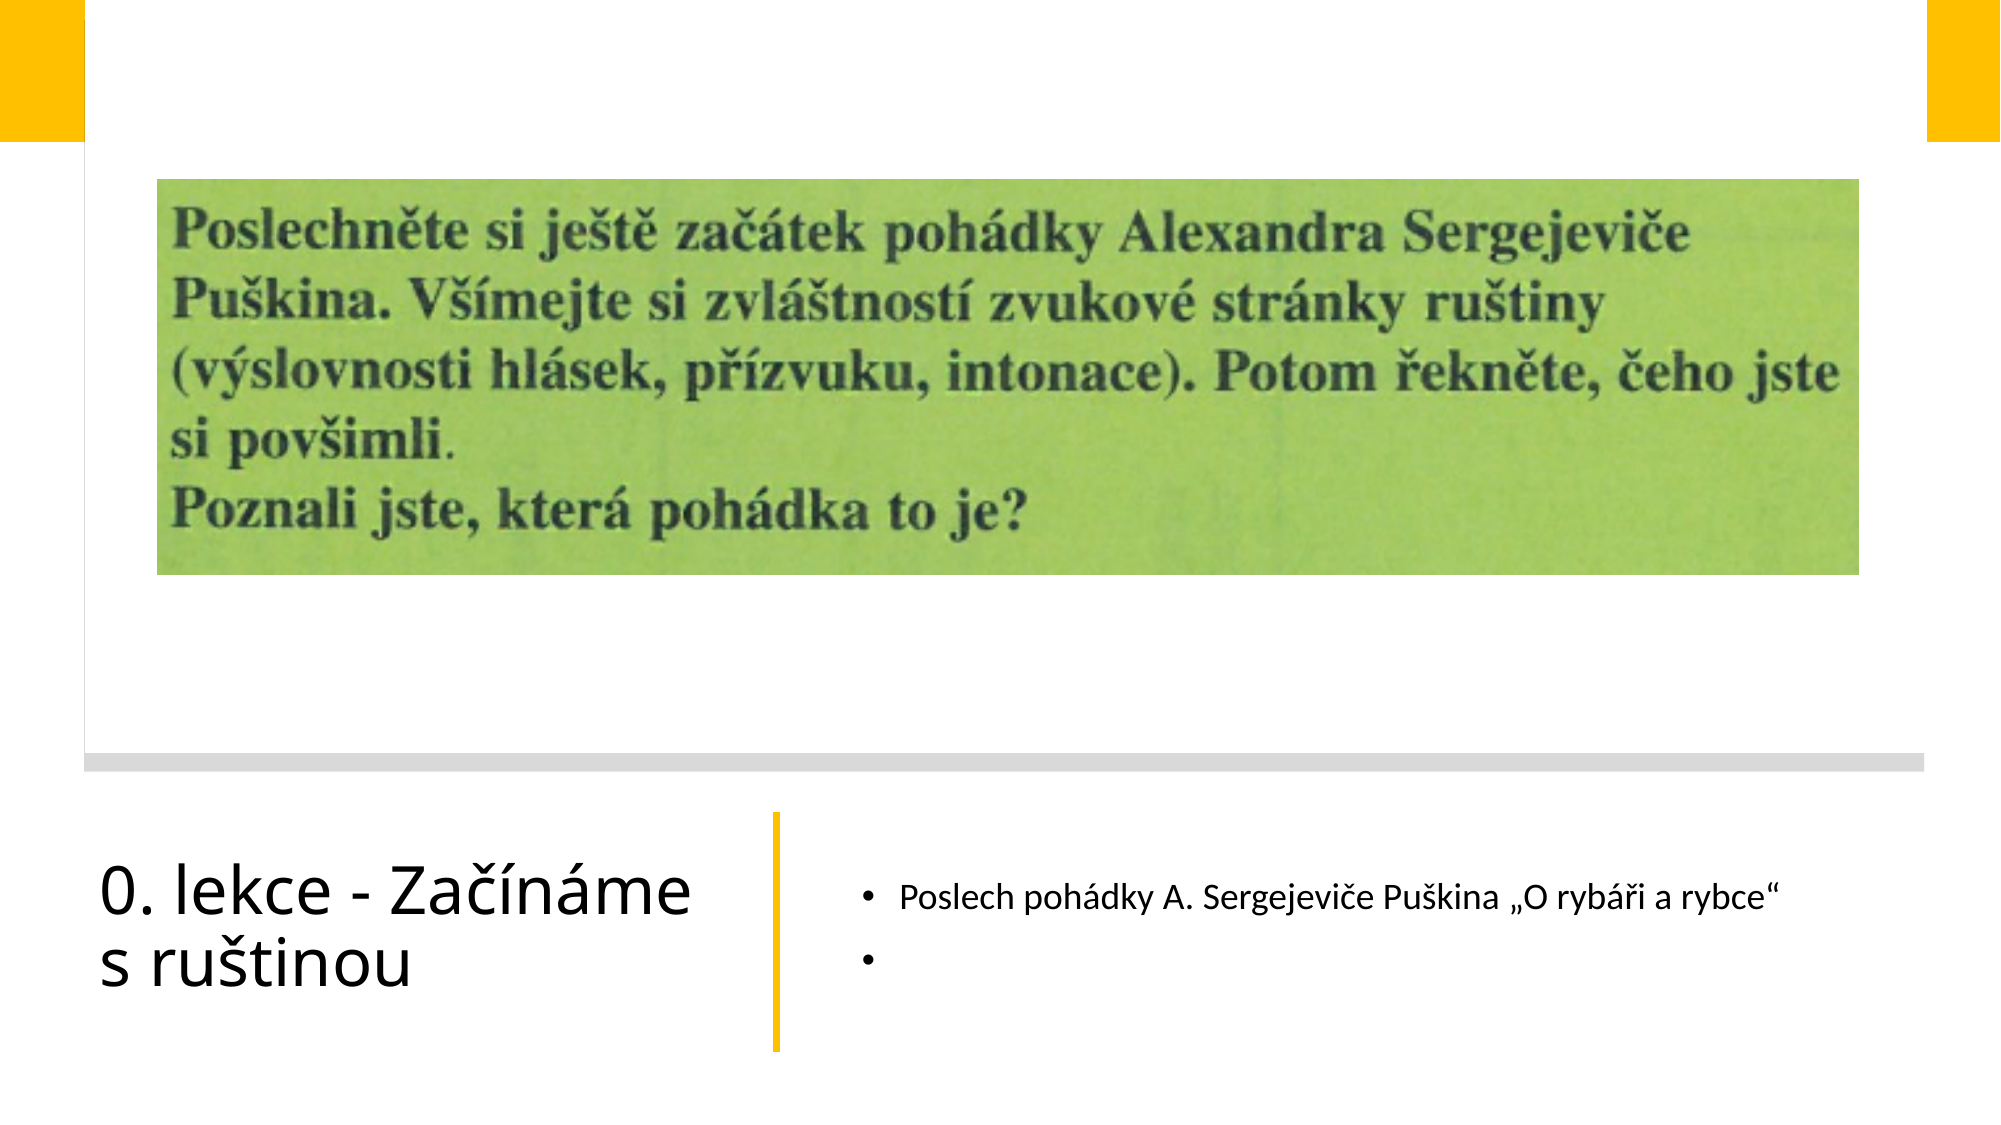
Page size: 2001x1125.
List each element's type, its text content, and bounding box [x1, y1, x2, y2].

list Poslech pohádky A. Sergejeviče Puškina „O rybáři a rybce“ [846, 801, 1928, 1057]
title 0. lekce - Začínáme s ruštinou [84, 801, 721, 1057]
text_box [0, 0, 2000, 1125]
picture [157, 179, 1859, 575]
